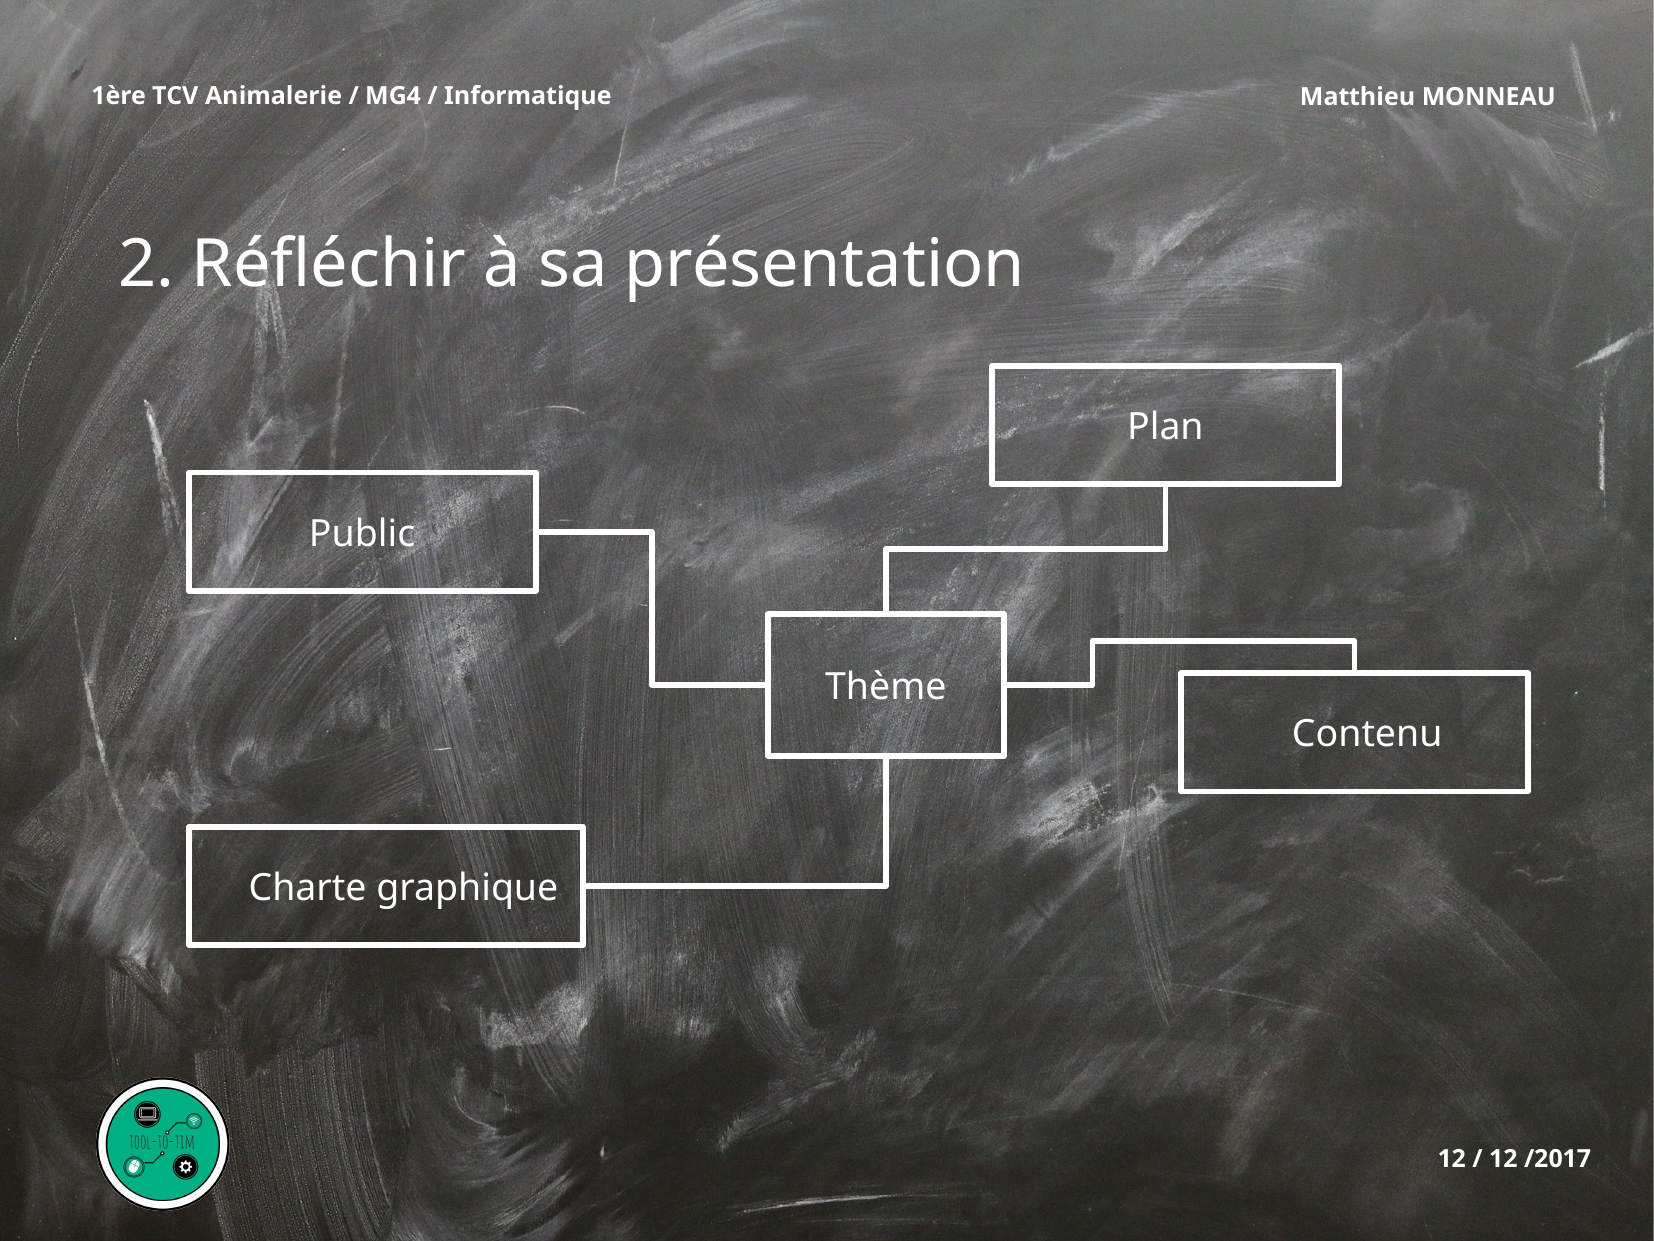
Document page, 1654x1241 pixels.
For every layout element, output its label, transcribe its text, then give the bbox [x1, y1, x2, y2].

text_box Contenu [1181, 673, 1528, 792]
text_box Public [188, 472, 536, 591]
text_box Thème [767, 614, 1004, 757]
text_box Plan [992, 366, 1339, 485]
title 2. Réfléchir à sa présentation [82, 214, 1571, 308]
text_box Charte graphique [188, 826, 583, 946]
picture [0, 0, 1654, 1241]
